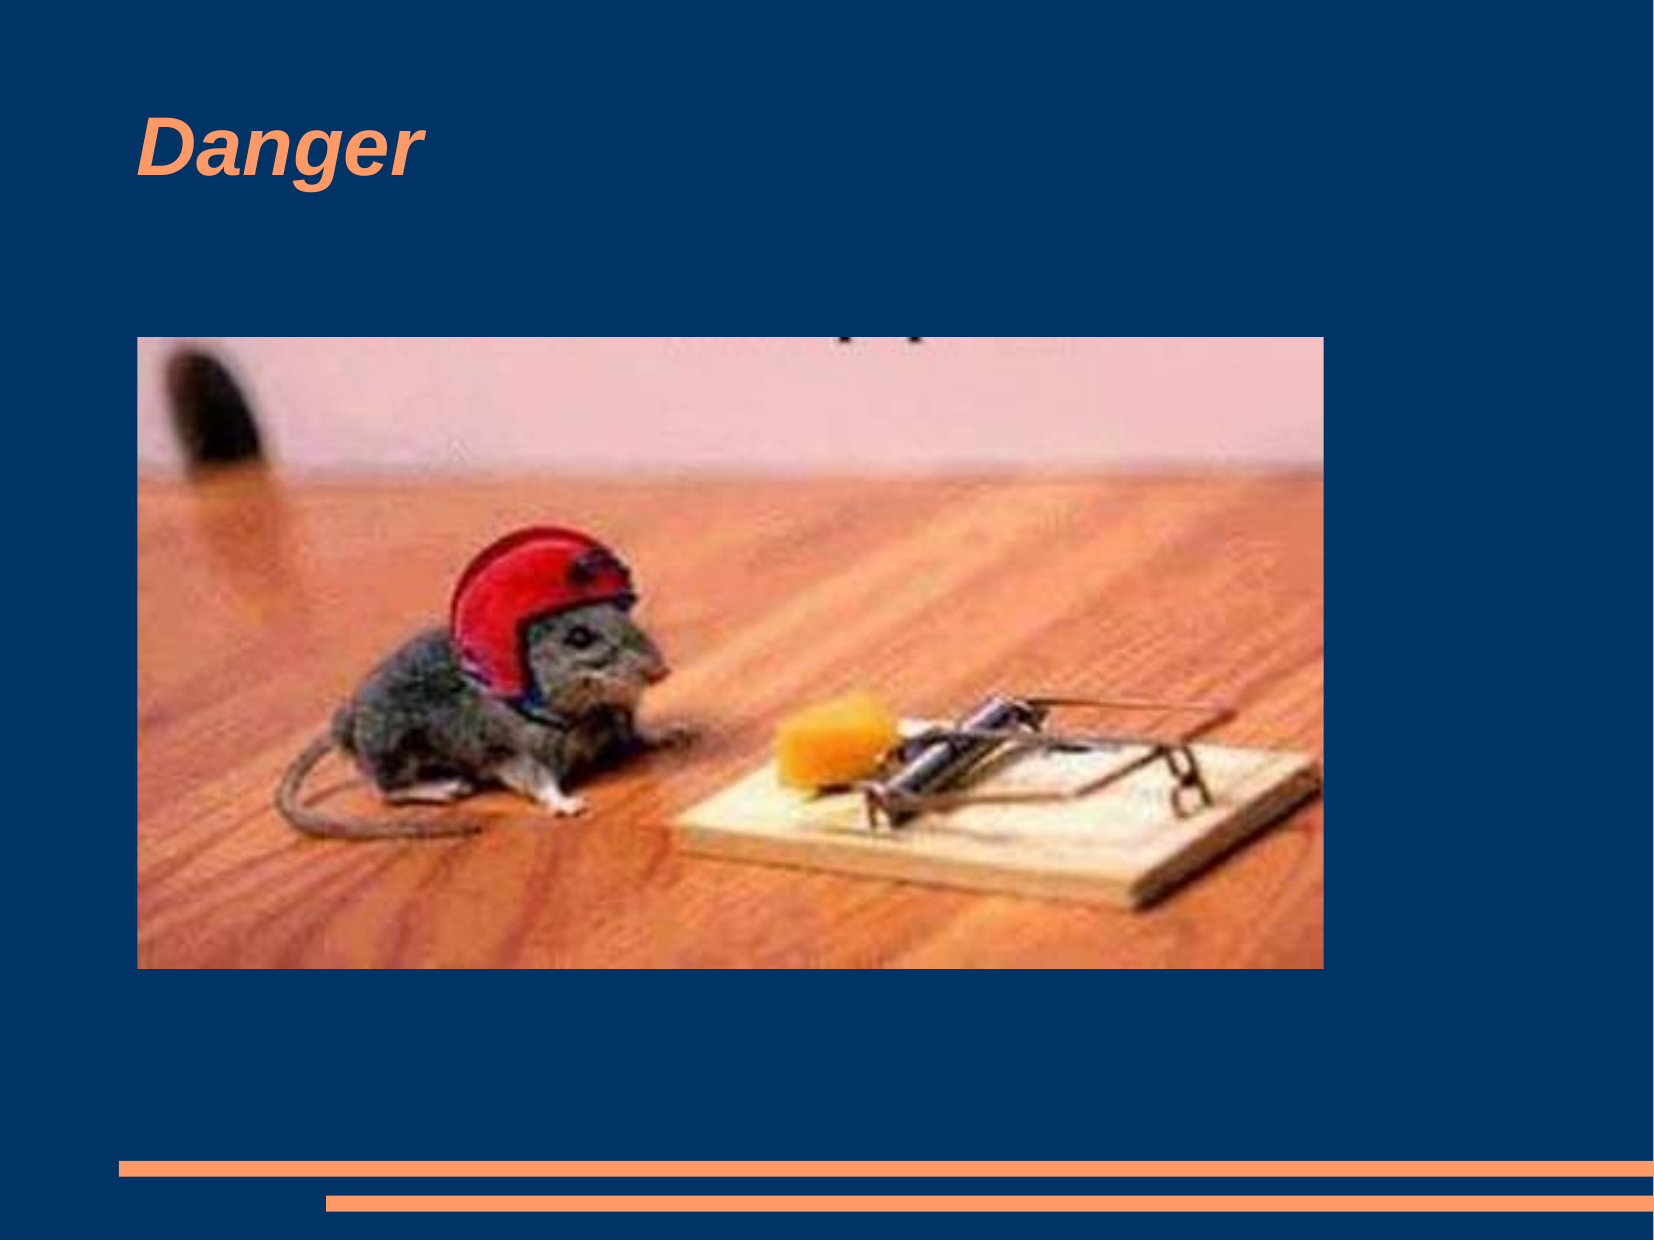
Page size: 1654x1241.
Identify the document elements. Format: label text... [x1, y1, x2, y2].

chart [137, 337, 1326, 971]
title Danger [121, 38, 1534, 262]
